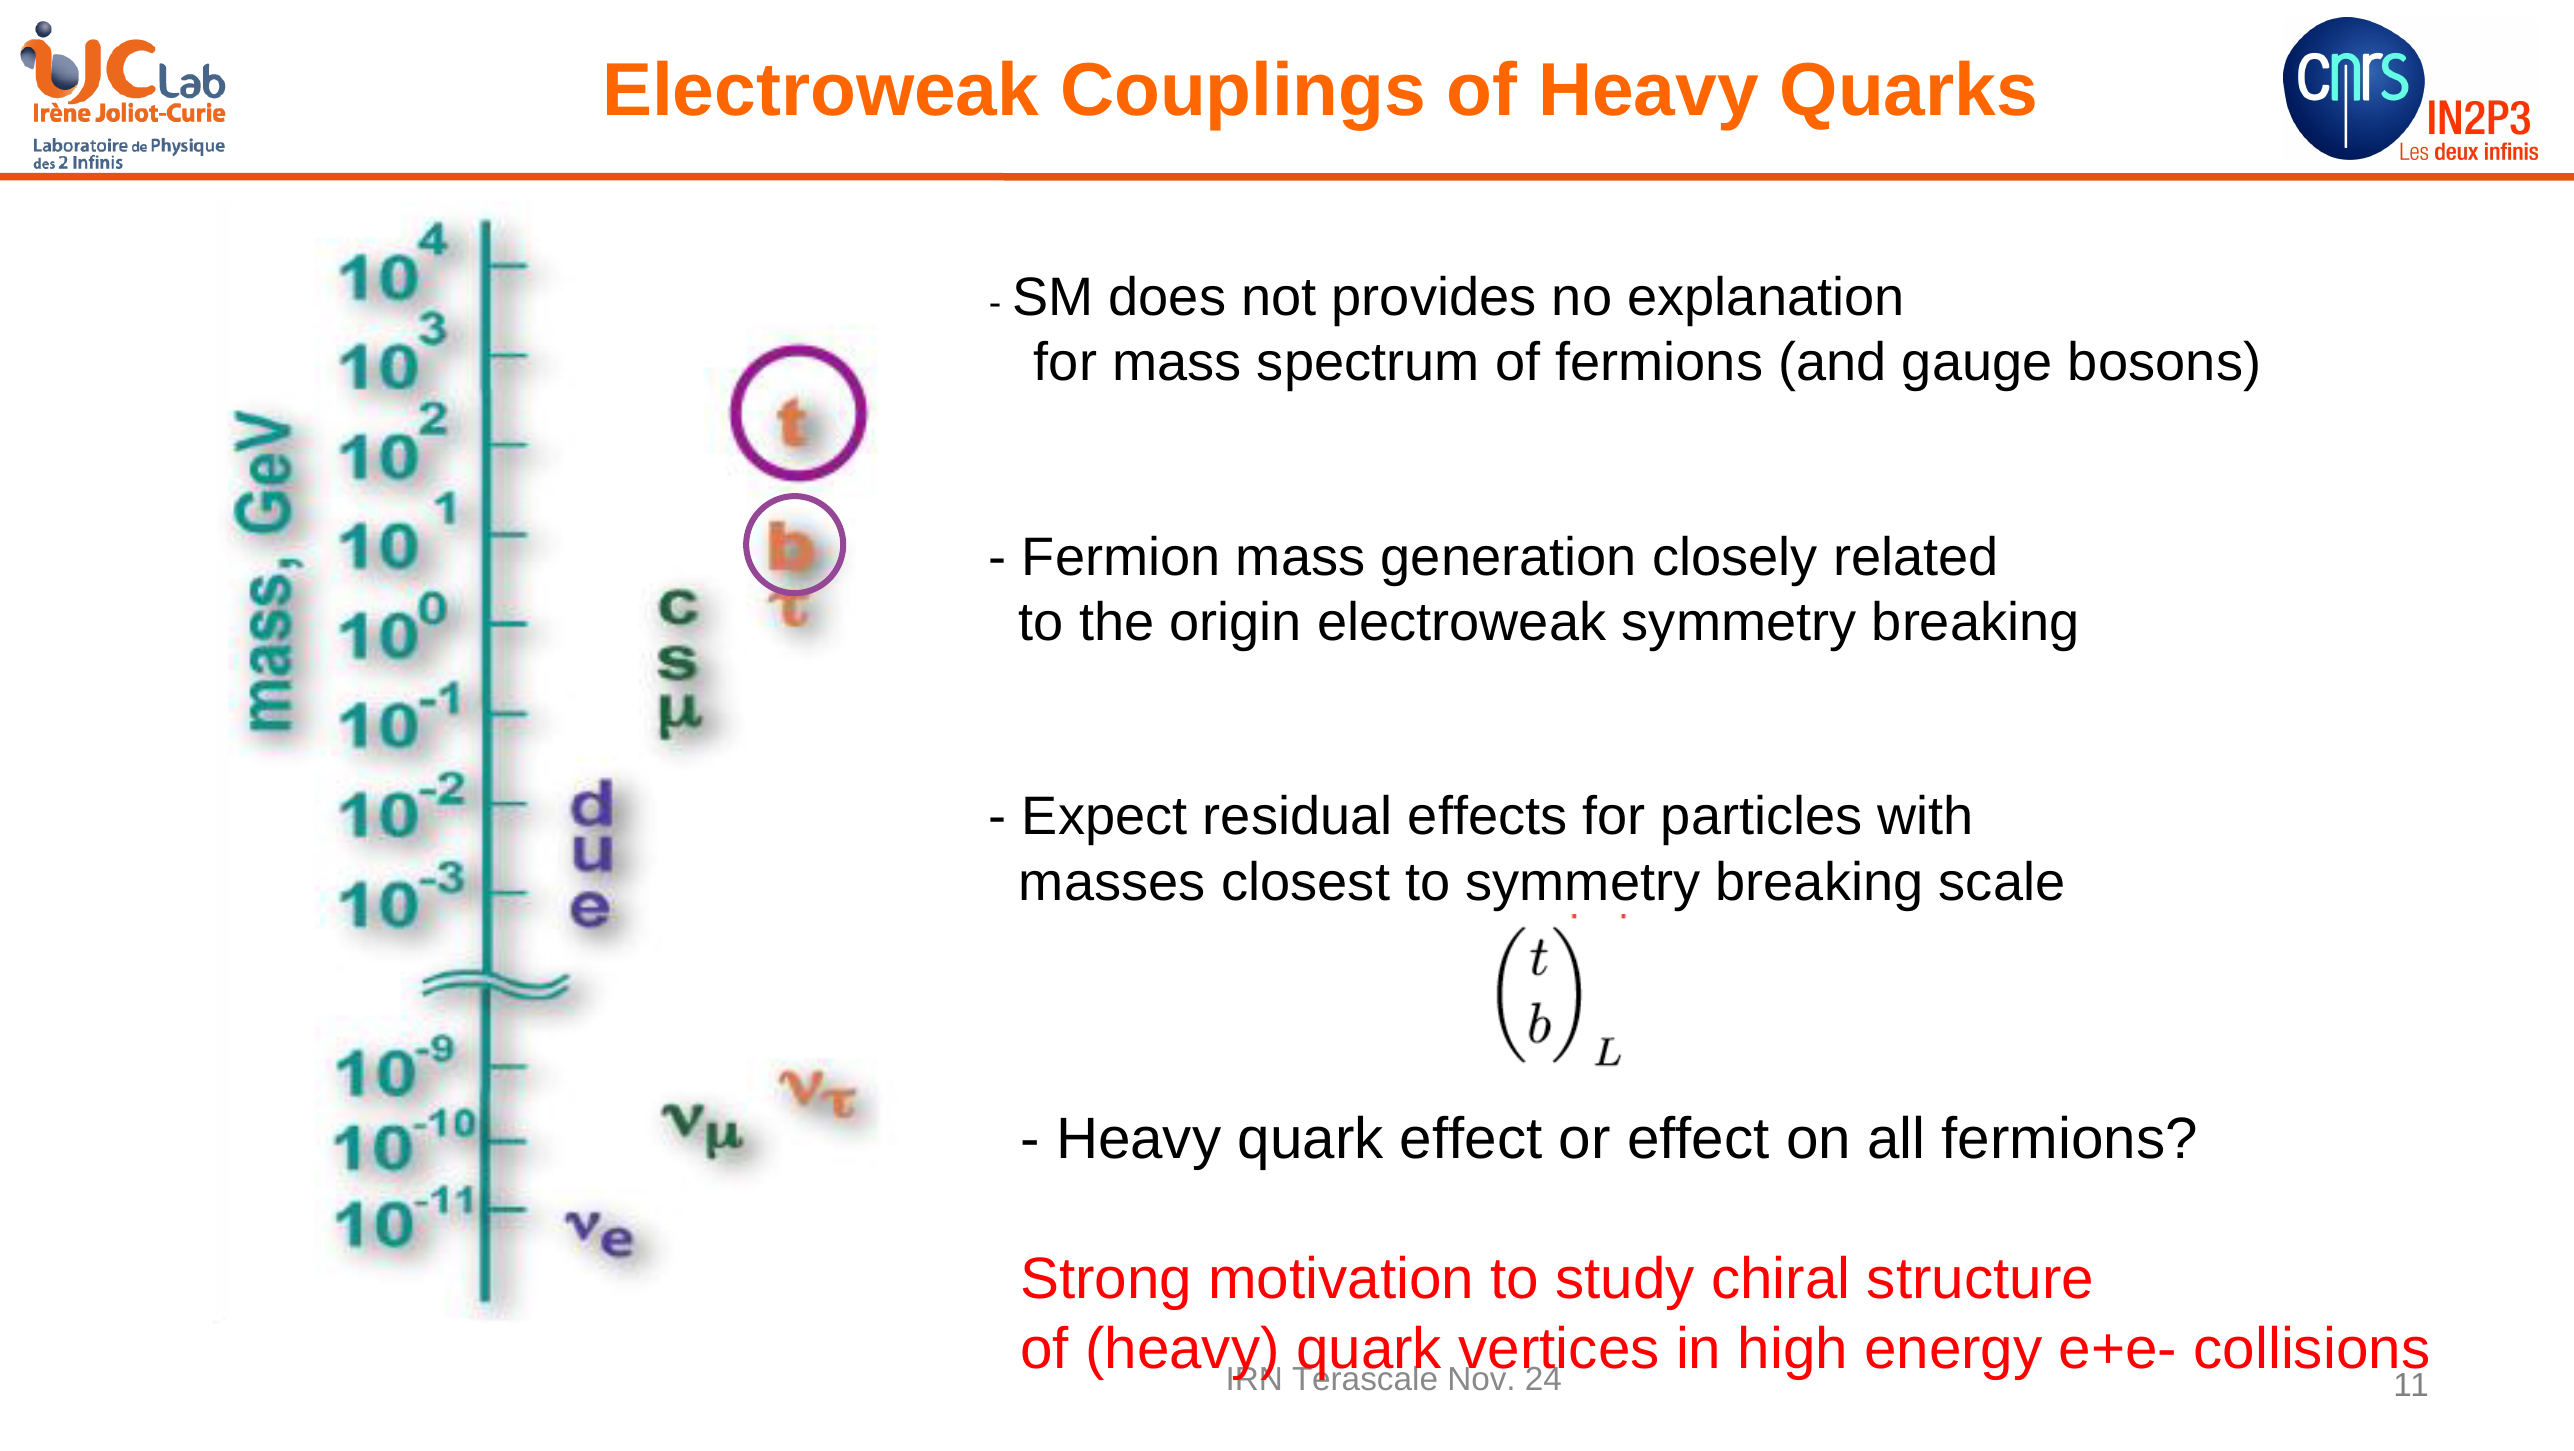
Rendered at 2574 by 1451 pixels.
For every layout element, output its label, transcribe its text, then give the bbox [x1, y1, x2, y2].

picture [4, 6, 241, 184]
picture [2415, 17, 2538, 160]
picture [1485, 914, 1642, 1079]
text_box - SM does not provides no explanation for mass spectrum of fermions (and gauge bosons) - Fermion mass generation closely related to the origin electroweak symmetry breaking - Expect residual effects for particles with masses closest to symmetry breaking scale [974, 253, 2476, 1029]
picture [213, 201, 902, 1324]
title Electroweak Couplings of Heavy Quarks [226, 9, 2415, 162]
text_box - Heavy quark effect or effect on all fermions? Strong motivation to study chiral structure of (heavy) quark vertices in high energy e+e- collisions [1005, 1029, 2464, 1388]
